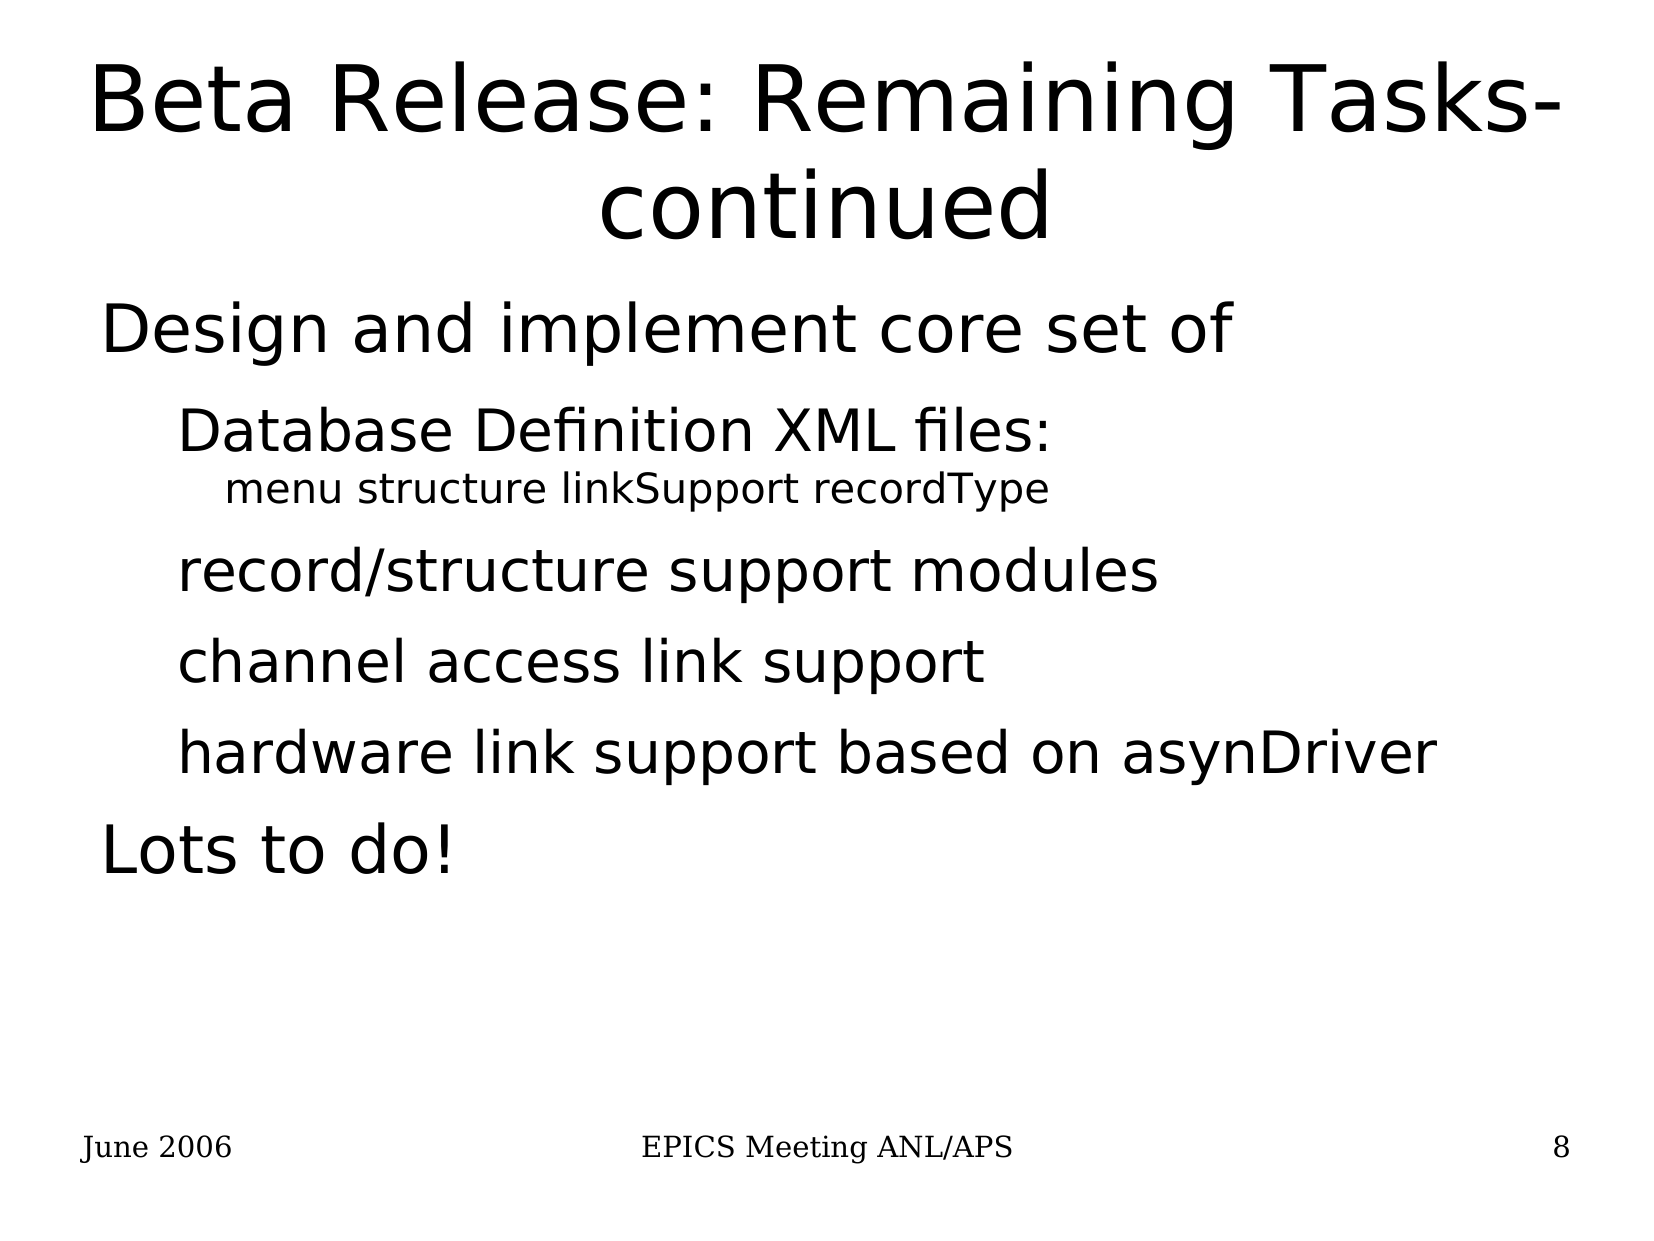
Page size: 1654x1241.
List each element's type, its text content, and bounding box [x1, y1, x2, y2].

list Design and implement core set of Database Definition XML files: menu structure linkSupport recordType record/structure support modules channel access link support hardware link support based on asynDriver Lots to do! [82, 290, 1571, 1109]
title Beta Release: Remaining Tasks- continued [82, 45, 1571, 261]
